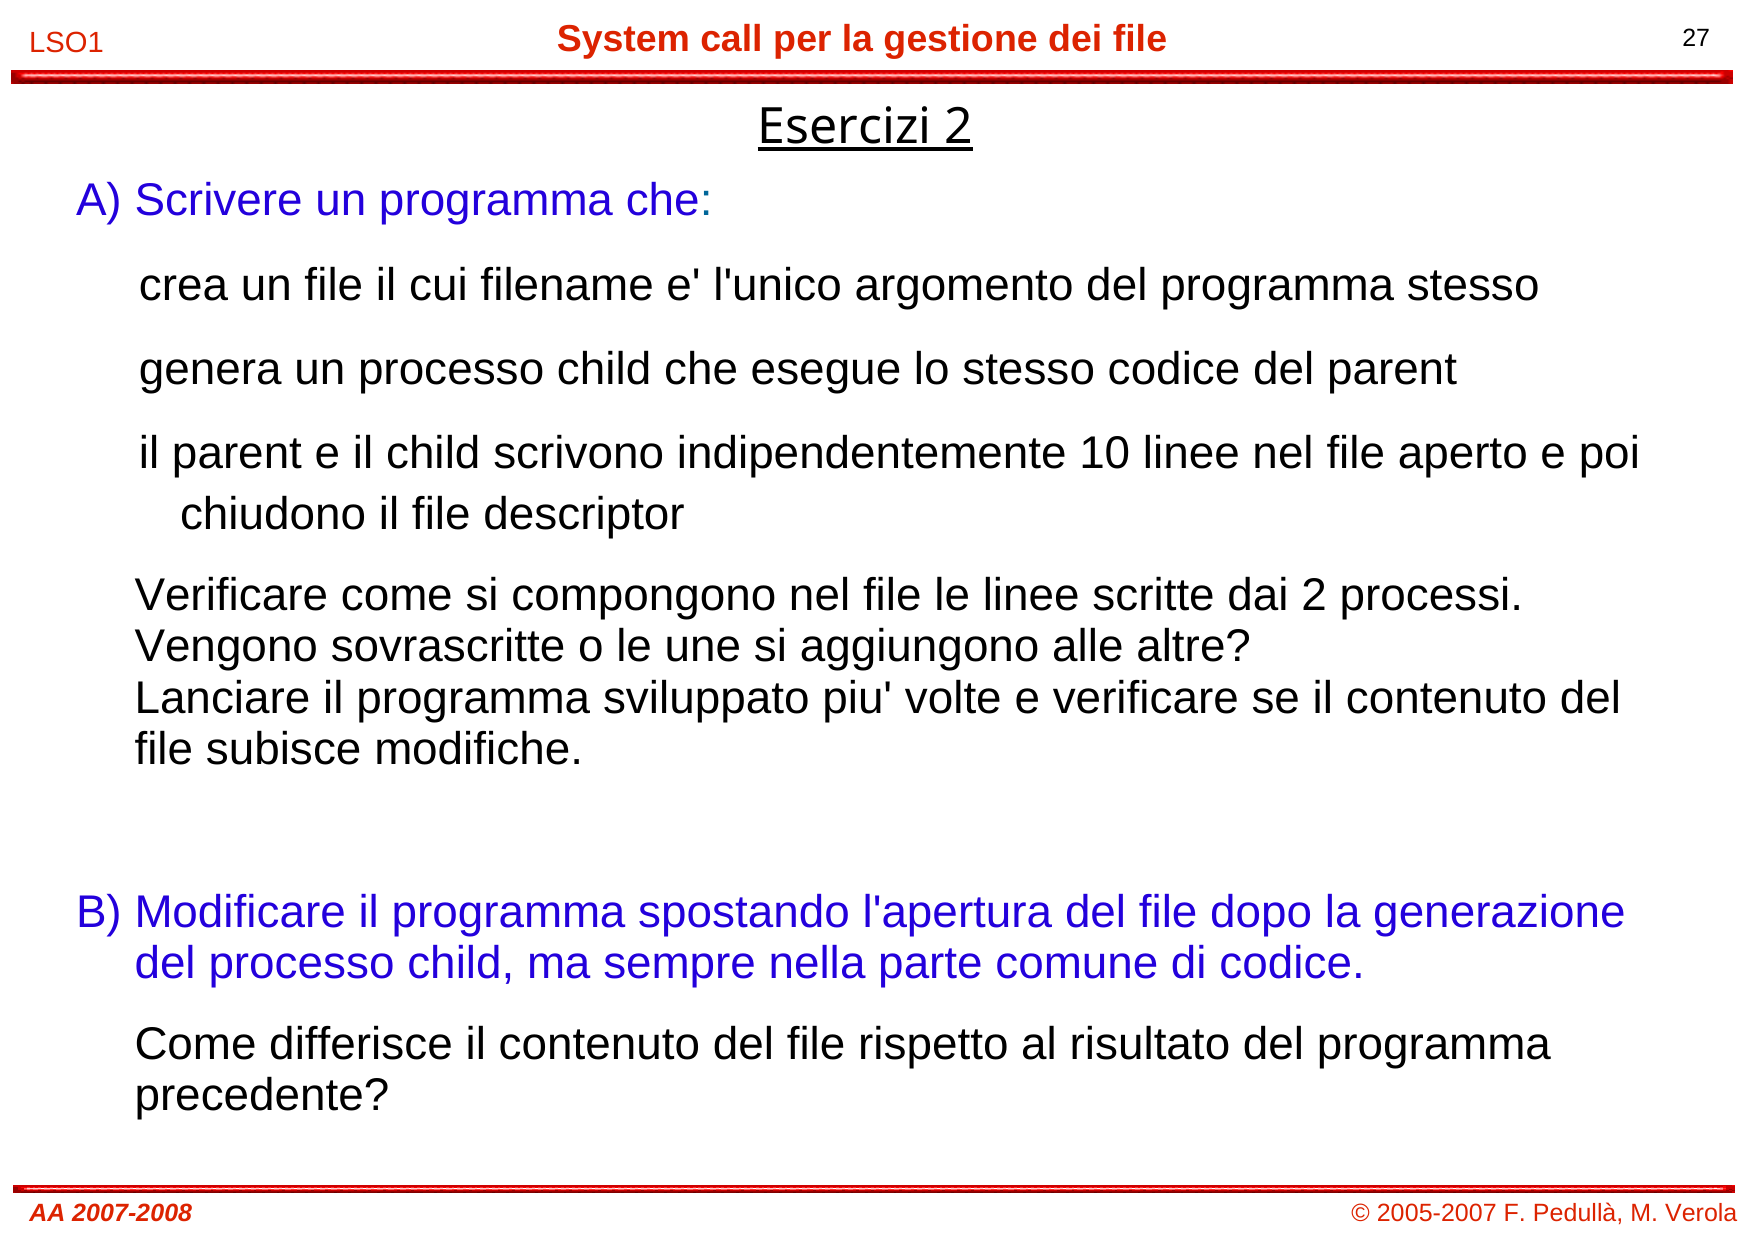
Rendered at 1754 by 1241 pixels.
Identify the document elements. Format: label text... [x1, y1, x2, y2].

title Esercizi 2 [514, 78, 1217, 174]
picture [11, 70, 1733, 84]
list A) Scrivere un programma che: crea un file il cui filename e' l'unico argomento del programma stesso genera un processo child che esegue lo stesso codice del parent il parent e il child scrivono indipendentemente 10 linee nel file aperto e poi chiudono il file descriptor Verificare come si compongono nel file le linee scritte dai 2 processi. Vengono sovrascritte o le une si aggiungono alle altre? Lanciare il programma sviluppato piu' volte e verificare se il contenuto del file subisce modifiche. B) Modificare il programma spostando l'apertura del file dopo la generazione del processo child, ma sempre nella parte comune di codice. Come differisce il contenuto del file rispetto al risultato del programma precedente? [58, 166, 1696, 1149]
picture [13, 1185, 1735, 1193]
